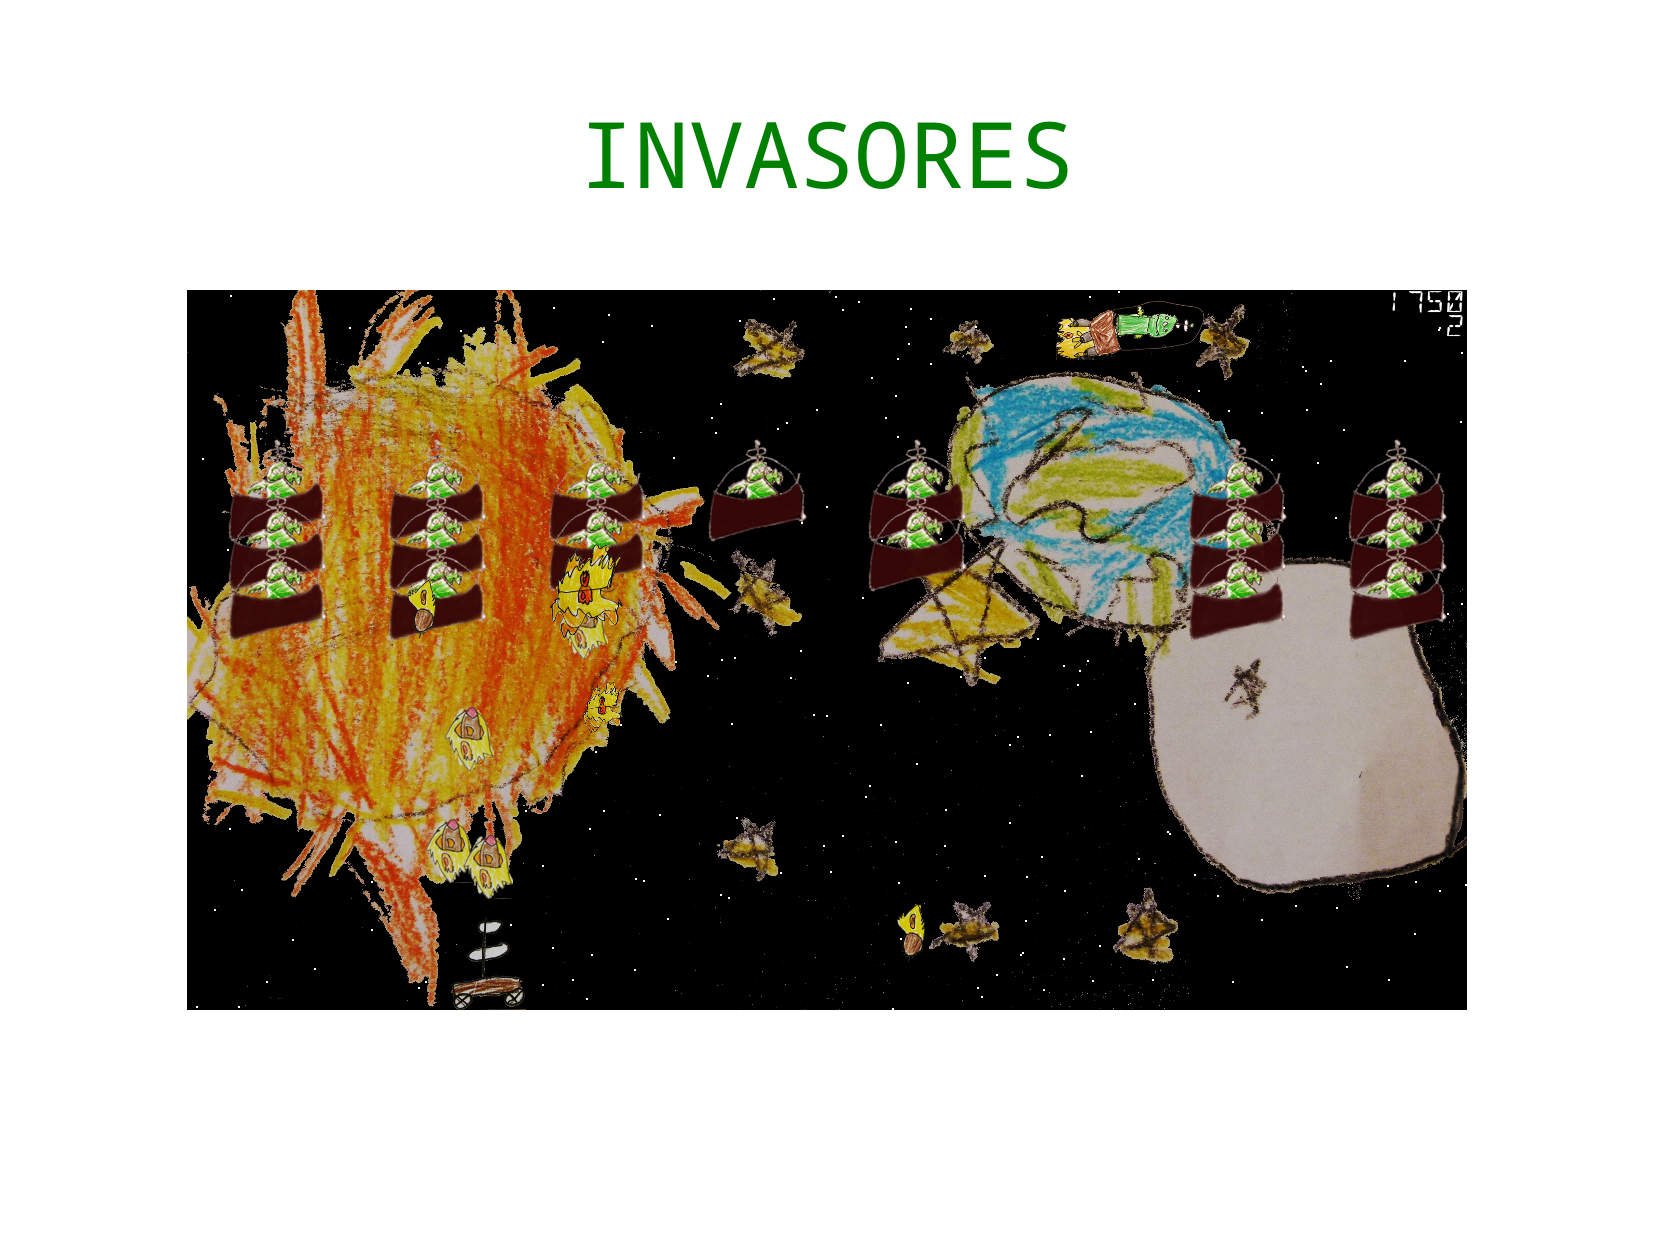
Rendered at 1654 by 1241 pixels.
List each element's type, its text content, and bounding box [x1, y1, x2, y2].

picture [187, 290, 1467, 1010]
title INVASORES [82, 49, 1571, 257]
